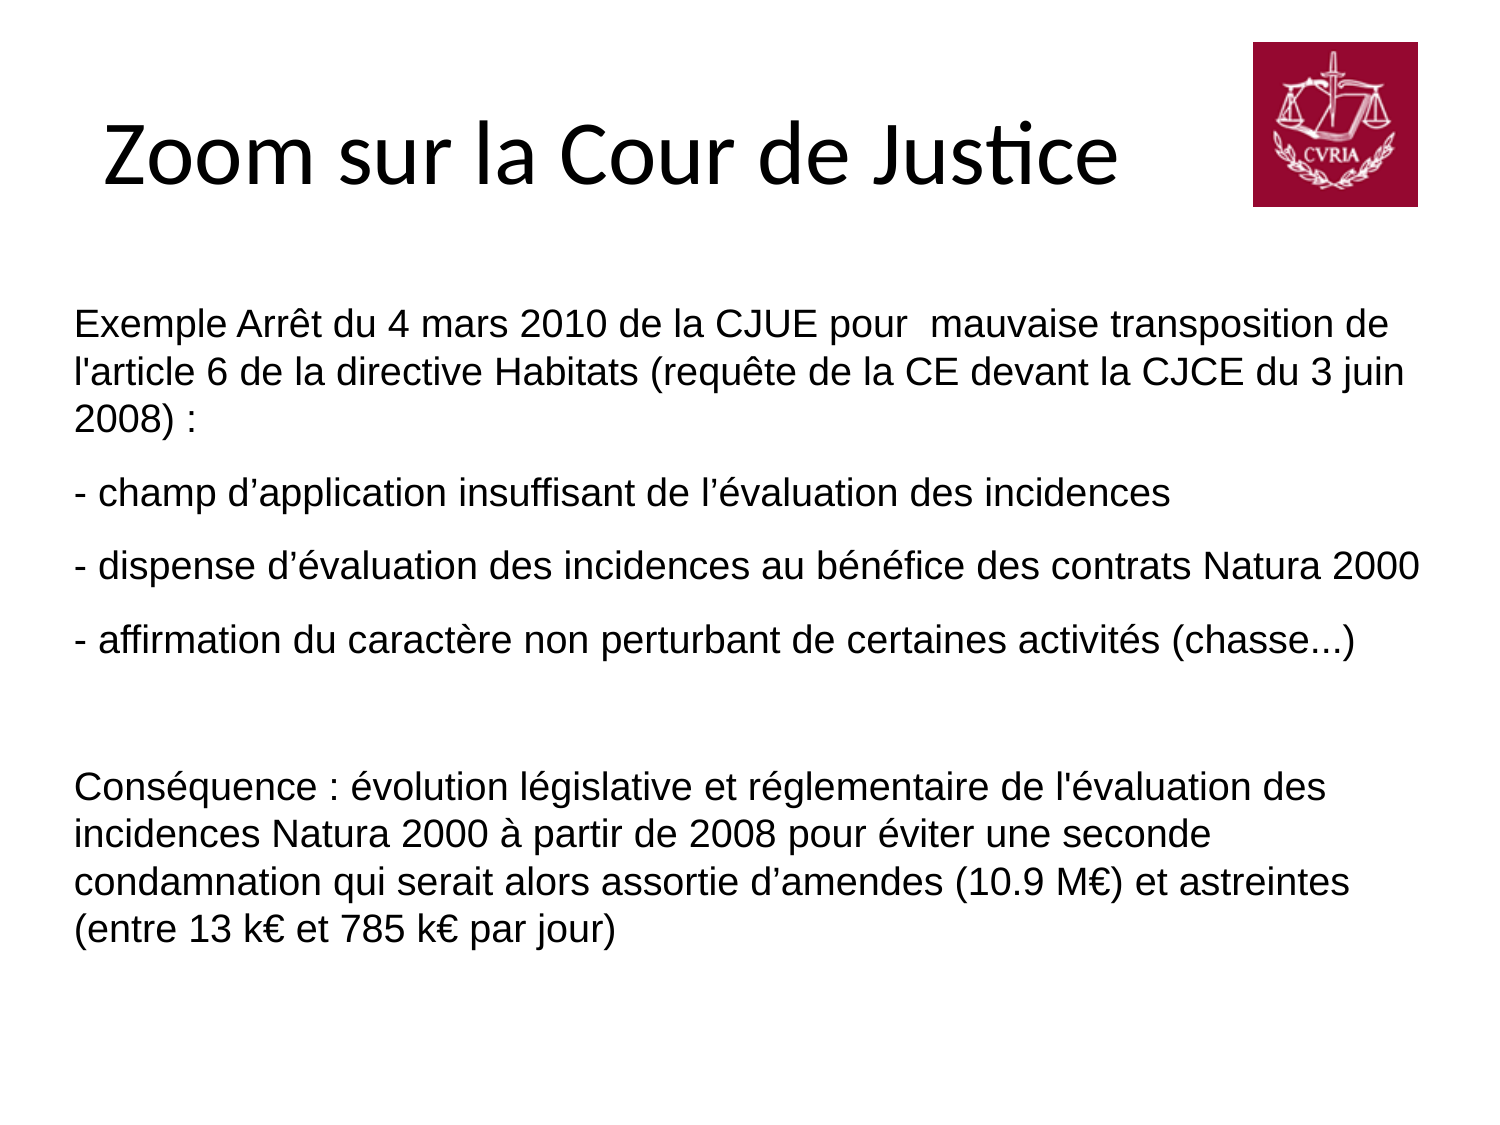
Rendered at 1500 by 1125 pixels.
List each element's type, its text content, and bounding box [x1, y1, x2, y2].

title Zoom sur la Cour de Justice [88, 29, 1181, 266]
picture [1253, 42, 1418, 207]
text_box Exemple Arrêt du 4 mars 2010 de la CJUE pour mauvaise transposition de l'article 6 de la directive Habitats (requête de la CE devant la CJCE du 3 juin 2008) : - champ d’application insuffisant de l’évaluation des incidences - dispense d’évaluation des incidences au bénéfice des contrats Natura 2000 - affirmation du caractère non perturbant de certaines activités (chasse...) Conséquence : évolution législative et réglementaire de l'évaluation des incidences Natura 2000 à partir de 2008 pour éviter une seconde condamnation qui serait alors assortie d’amendes (10.9 M€) et astreintes (entre 13 k€ et 785 k€ par jour) [59, 290, 1471, 1084]
